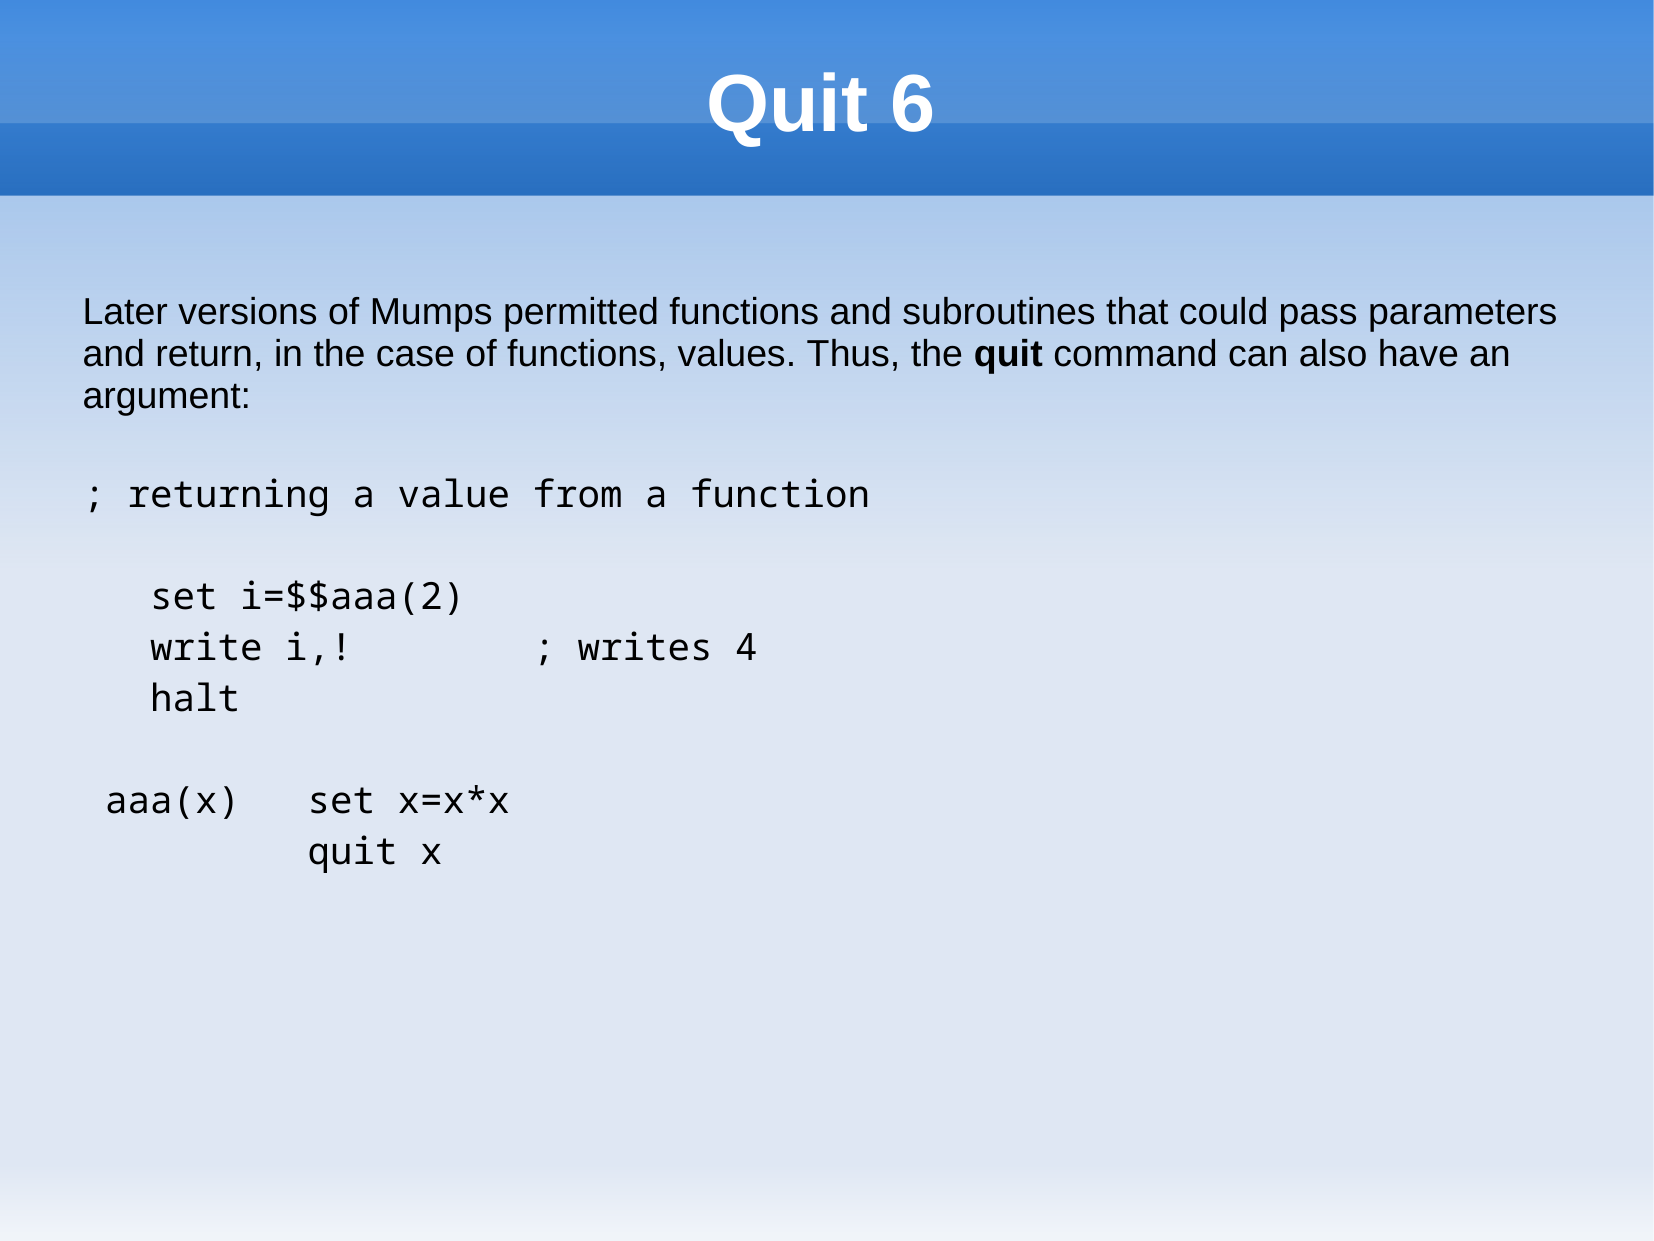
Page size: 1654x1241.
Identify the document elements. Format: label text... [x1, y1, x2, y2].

list Later versions of Mumps permitted functions and subroutines that could pass parameters and return, in the case of functions, values. Thus, the quit command can also have an argument: ; returning a value from a function set i=$$aaa(2) write i,! ; writes 4 halt aaa(x) set x=x*x quit x [82, 290, 1571, 1109]
title Quit 6 [76, 0, 1565, 208]
picture [0, 0, 1654, 1241]
